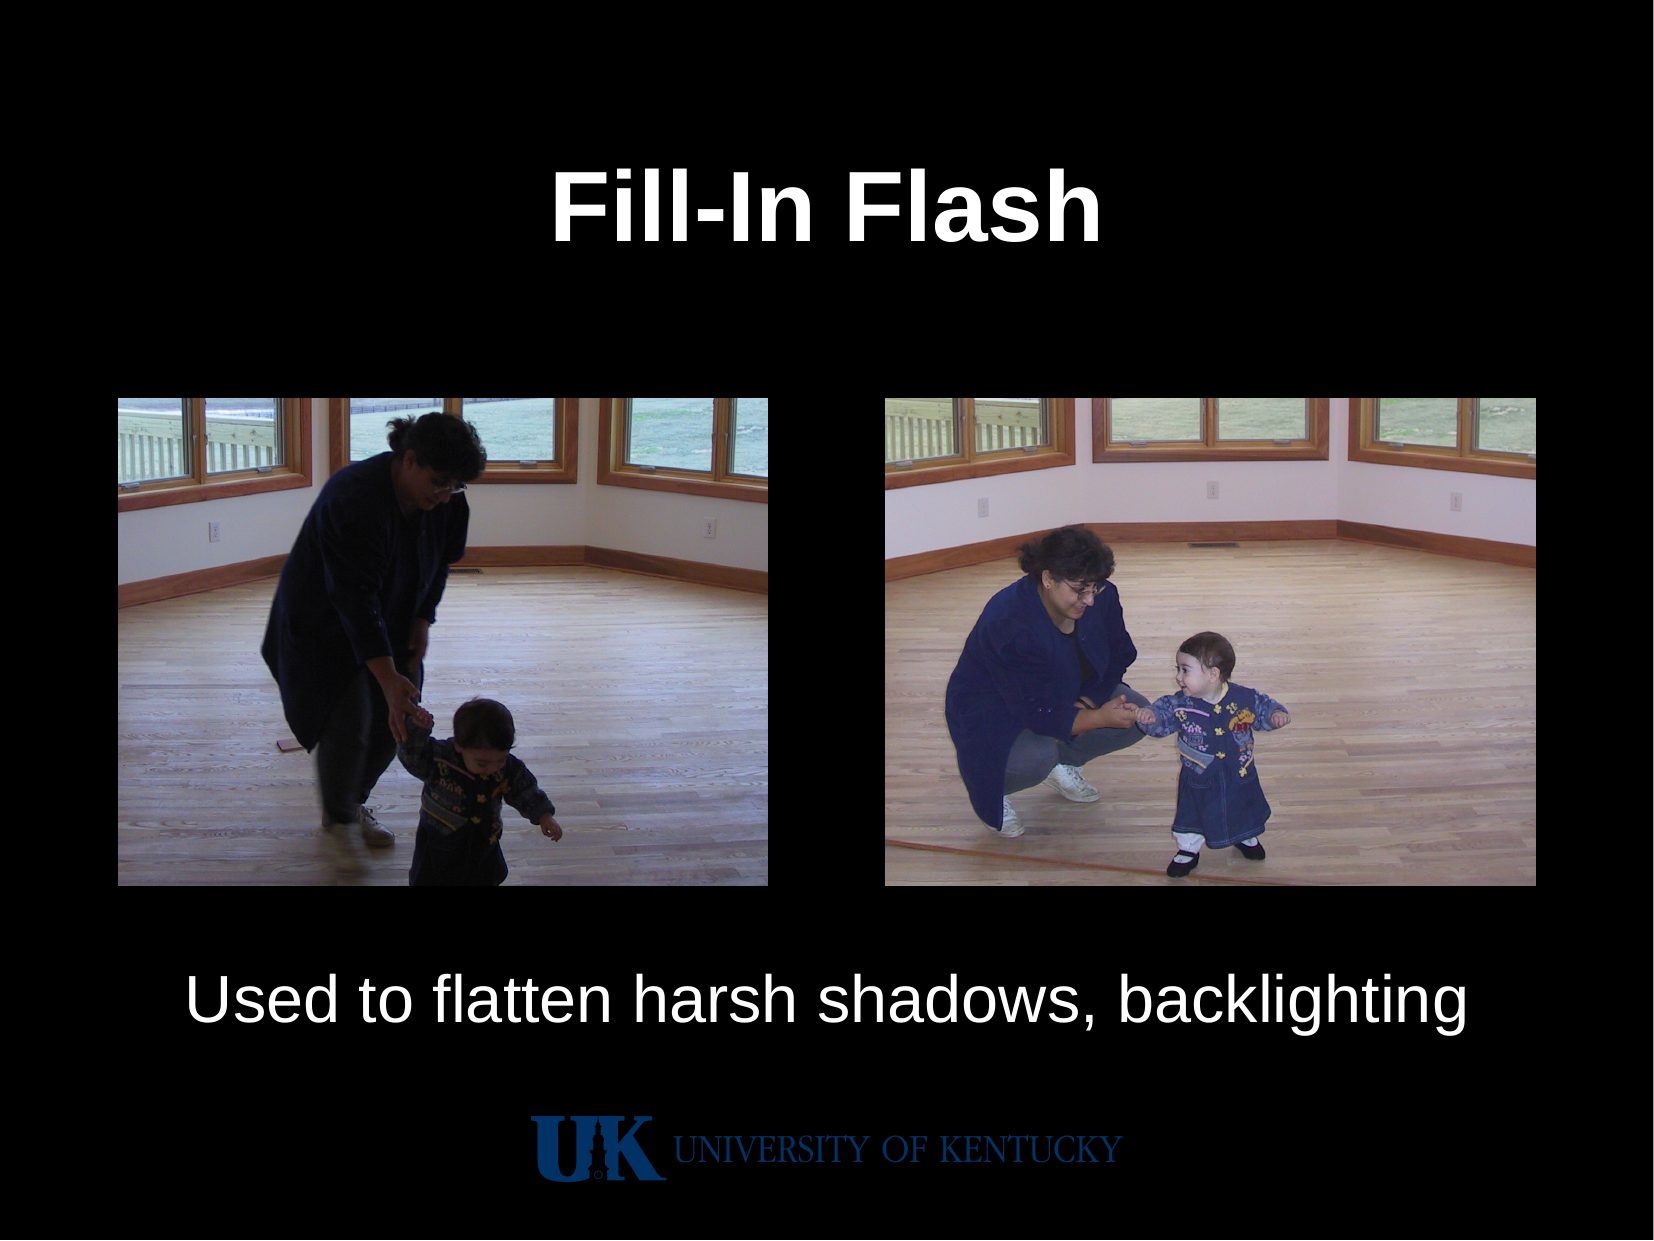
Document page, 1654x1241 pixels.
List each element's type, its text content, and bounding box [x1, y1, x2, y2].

picture [885, 398, 1536, 886]
picture [531, 1116, 1123, 1182]
subtitle Used to flatten harsh shadows, backlighting [121, 344, 1534, 1127]
title Fill-In Flash [121, 102, 1534, 311]
picture [118, 398, 768, 886]
